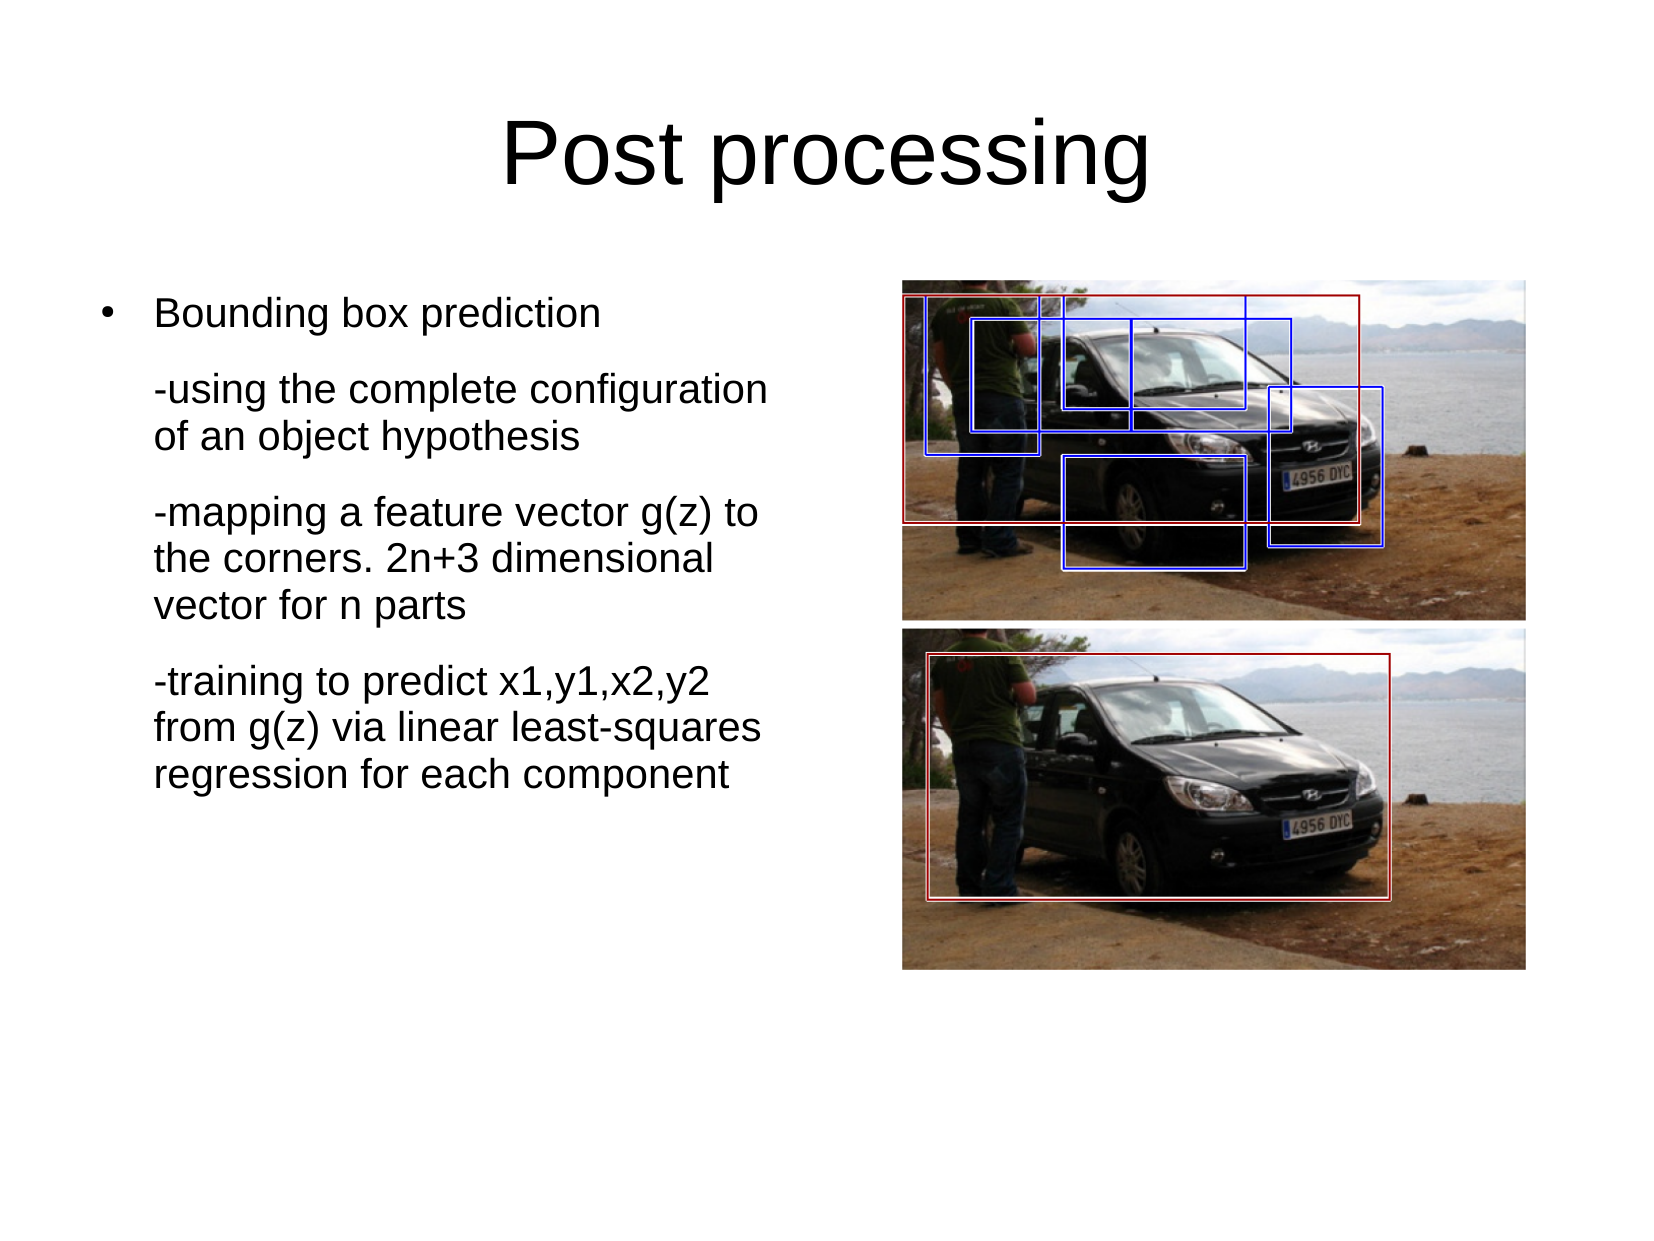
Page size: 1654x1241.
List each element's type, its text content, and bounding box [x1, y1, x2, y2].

title Post processing [82, 49, 1571, 257]
picture [885, 265, 1541, 982]
list Bounding box prediction -using the complete configuration of an object hypothesis -mapping a feature vector g(z) to the corners. 2n+3 dimensional vector for n parts -training to predict x1,y1,x2,y2 from g(z) via linear least-squares regression for each component [82, 290, 798, 1109]
